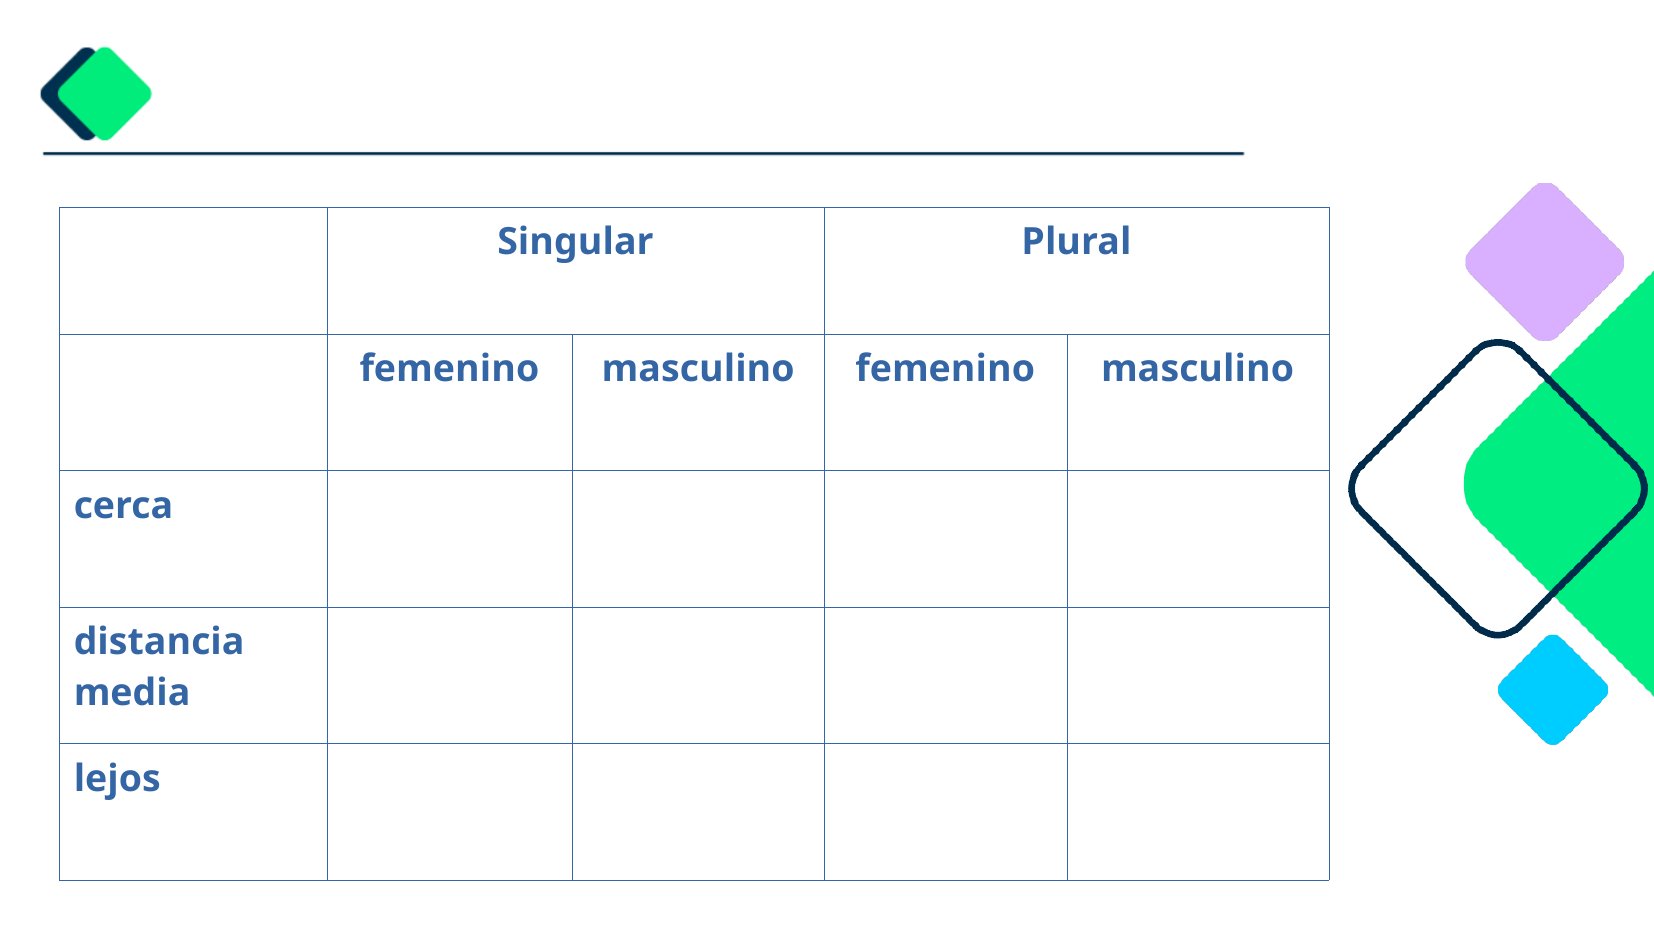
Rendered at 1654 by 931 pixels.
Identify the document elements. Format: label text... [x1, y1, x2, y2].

table_cell [573, 744, 824, 880]
table_cell [328, 608, 572, 743]
table_cell masculino [573, 335, 824, 470]
table_cell [825, 608, 1067, 743]
table_cell [825, 471, 1067, 607]
table_cell [328, 744, 572, 880]
table_cell [1068, 608, 1329, 743]
table_cell [825, 744, 1067, 880]
table_cell [573, 471, 824, 607]
table_cell [1068, 471, 1329, 607]
table_cell femenino [328, 335, 572, 470]
table_cell masculino [1068, 335, 1329, 470]
table_cell distancia media [60, 608, 327, 743]
table_cell [1068, 744, 1329, 880]
table_cell femenino [825, 335, 1067, 470]
picture [29, 0, 1654, 931]
table_header Singular [328, 208, 824, 334]
table_cell [328, 471, 572, 607]
table_header [60, 208, 327, 334]
table_cell [573, 608, 824, 743]
table_cell cerca [60, 471, 327, 607]
table_cell lejos [60, 744, 327, 880]
table_cell [60, 335, 327, 470]
table_header Plural [825, 208, 1329, 334]
